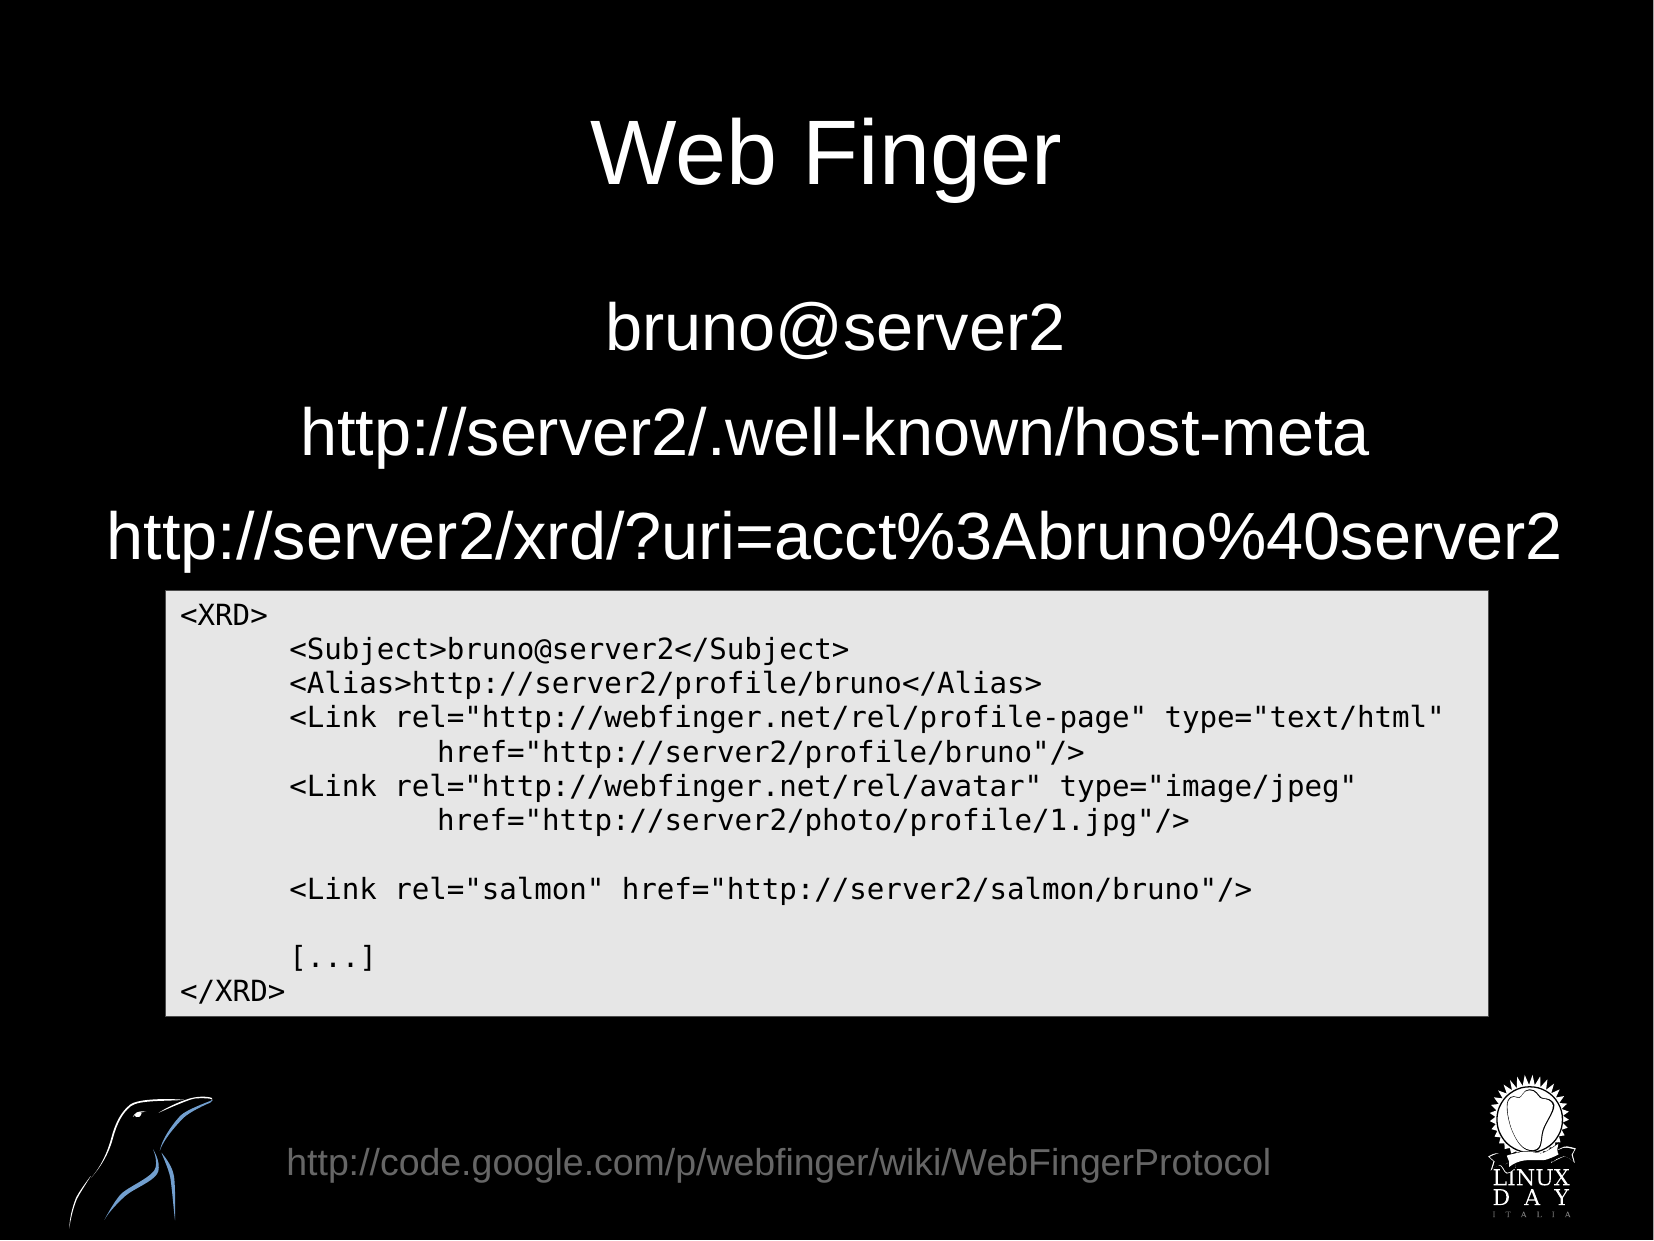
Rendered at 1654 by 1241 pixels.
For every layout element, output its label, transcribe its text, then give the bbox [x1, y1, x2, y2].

list bruno@server2 http://server2/.well-known/host-meta http://server2/xrd/?uri=acct%3Abruno%40server2 [82, 290, 1571, 1109]
text_box http://code.google.com/p/webfinger/wiki/WebFingerProtocol [271, 1133, 1441, 1191]
title Web Finger [82, 56, 1571, 250]
text_box <XRD> <Subject>bruno@server2</Subject> <Alias>http://server2/profile/bruno</Alias> <Link rel="http://webfinger.net/rel/profile-page" type="text/html" href="http://server2/profile/bruno"/> <Link rel="http://webfinger.net/rel/avatar" type="image/jpeg" href="http://server2/photo/profile/1.jpg"/> <Link rel="salmon" href="http://server2/salmon/bruno"/> [...] </XRD> [165, 590, 1489, 1017]
